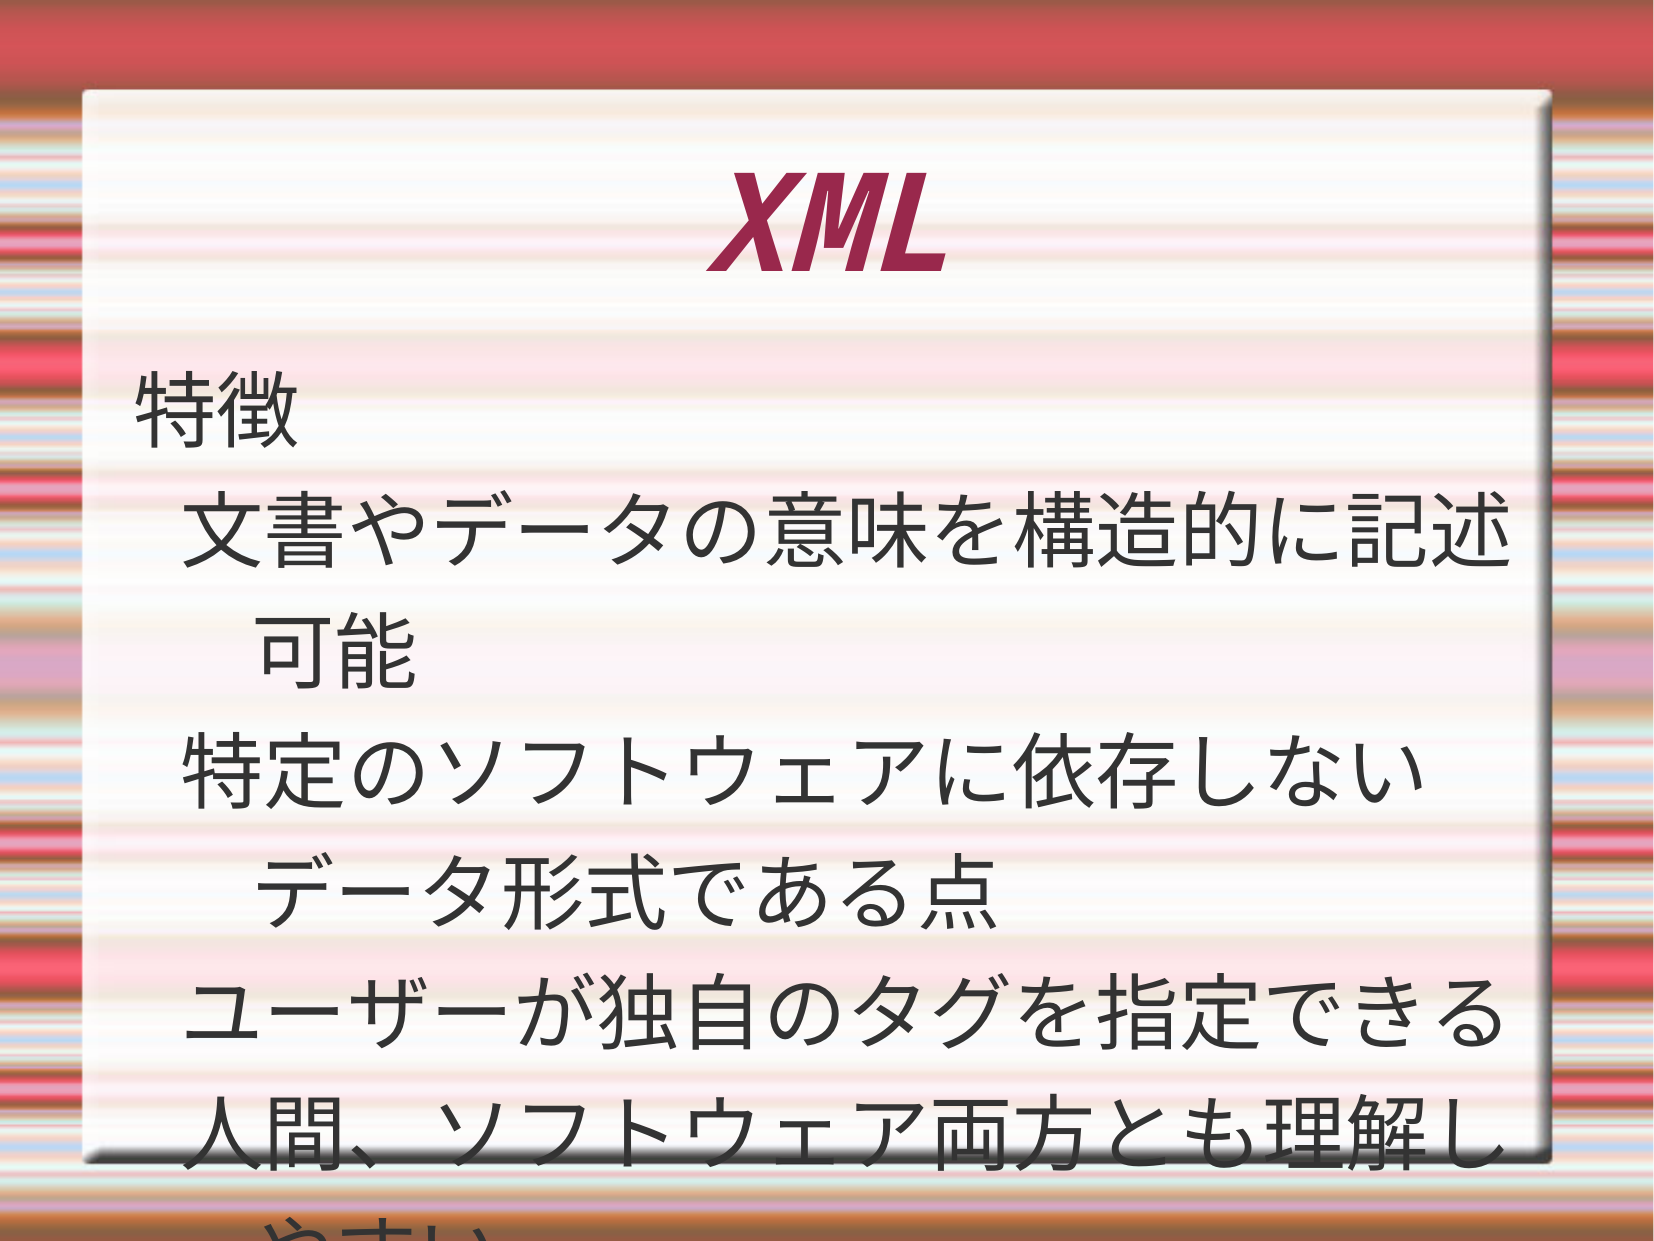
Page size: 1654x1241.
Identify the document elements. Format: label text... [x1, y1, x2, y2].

picture [0, 0, 1654, 1241]
title XML [121, 114, 1534, 322]
list 特徴 文書やデータの意味を構造的に記述可能 特定のソフトウェアに依存しないデータ形式である点 ユーザーが独自のタグを指定できる 人間、ソフトウェア両方とも理解しやすい [121, 344, 1534, 1127]
picture [290, 1236, 319, 1241]
